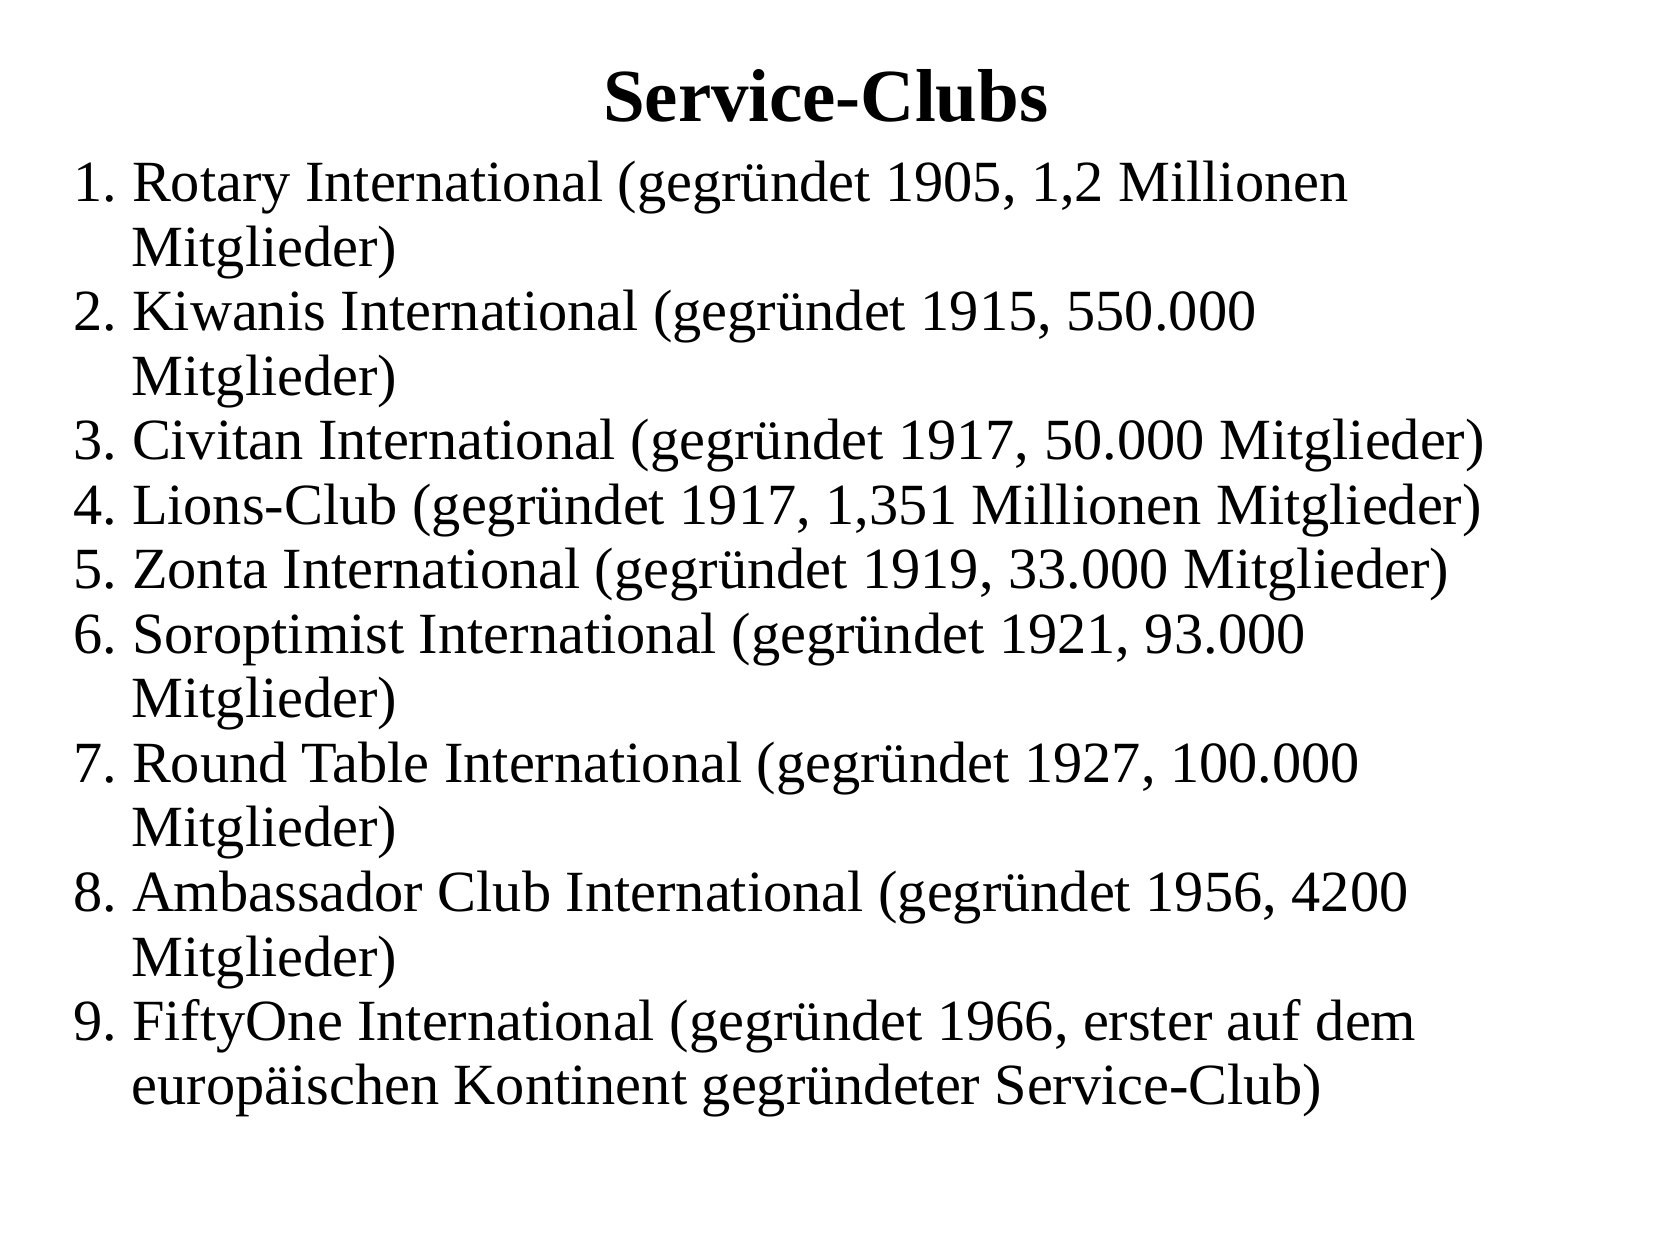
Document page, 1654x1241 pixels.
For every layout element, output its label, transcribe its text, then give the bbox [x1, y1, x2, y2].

text_box Service-Clubs Rotary International (gegründet 1905, 1,2 Millionen Mitglieder) Kiwanis International (gegründet 1915, 550.000 Mitglieder) Civitan International (gegründet 1917, 50.000 Mitglieder) Lions-Club (gegründet 1917, 1,351 Millionen Mitglieder) Zonta International (gegründet 1919, 33.000 Mitglieder) Soroptimist International (gegründet 1921, 93.000 Mitglieder) Round Table International (gegründet 1927, 100.000 Mitglieder) Ambassador Club International (gegründet 1956, 4200 Mitglieder) FiftyOne International (gegründet 1966, erster auf dem europäischen Kontinent gegründeter Service-Club) [59, 47, 1595, 1126]
